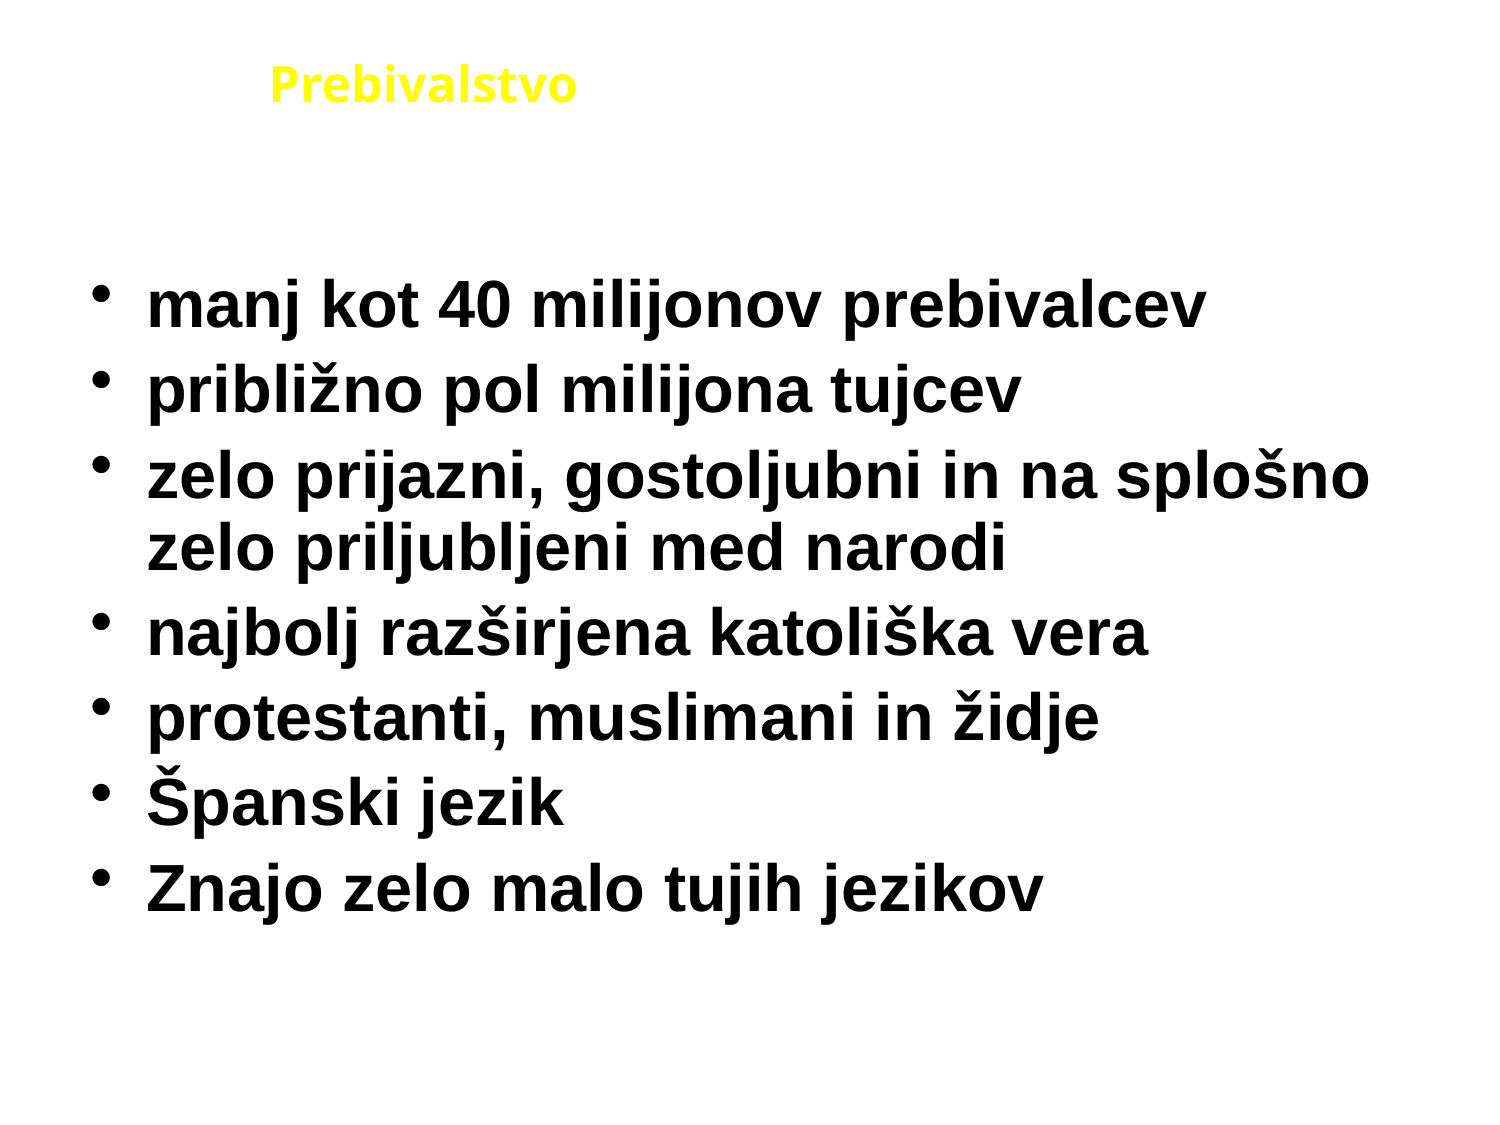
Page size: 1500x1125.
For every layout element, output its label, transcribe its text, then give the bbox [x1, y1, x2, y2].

text_box Prebivalstvo [253, 45, 1211, 233]
list manj kot 40 milijonov prebivalcev približno pol milijona tujcev zelo prijazni, gostoljubni in na splošno zelo priljubljeni med narodi najbolj razširjena katoliška vera protestanti, muslimani in židje Španski jezik Znajo zelo malo tujih jezikov [75, 262, 1425, 1005]
